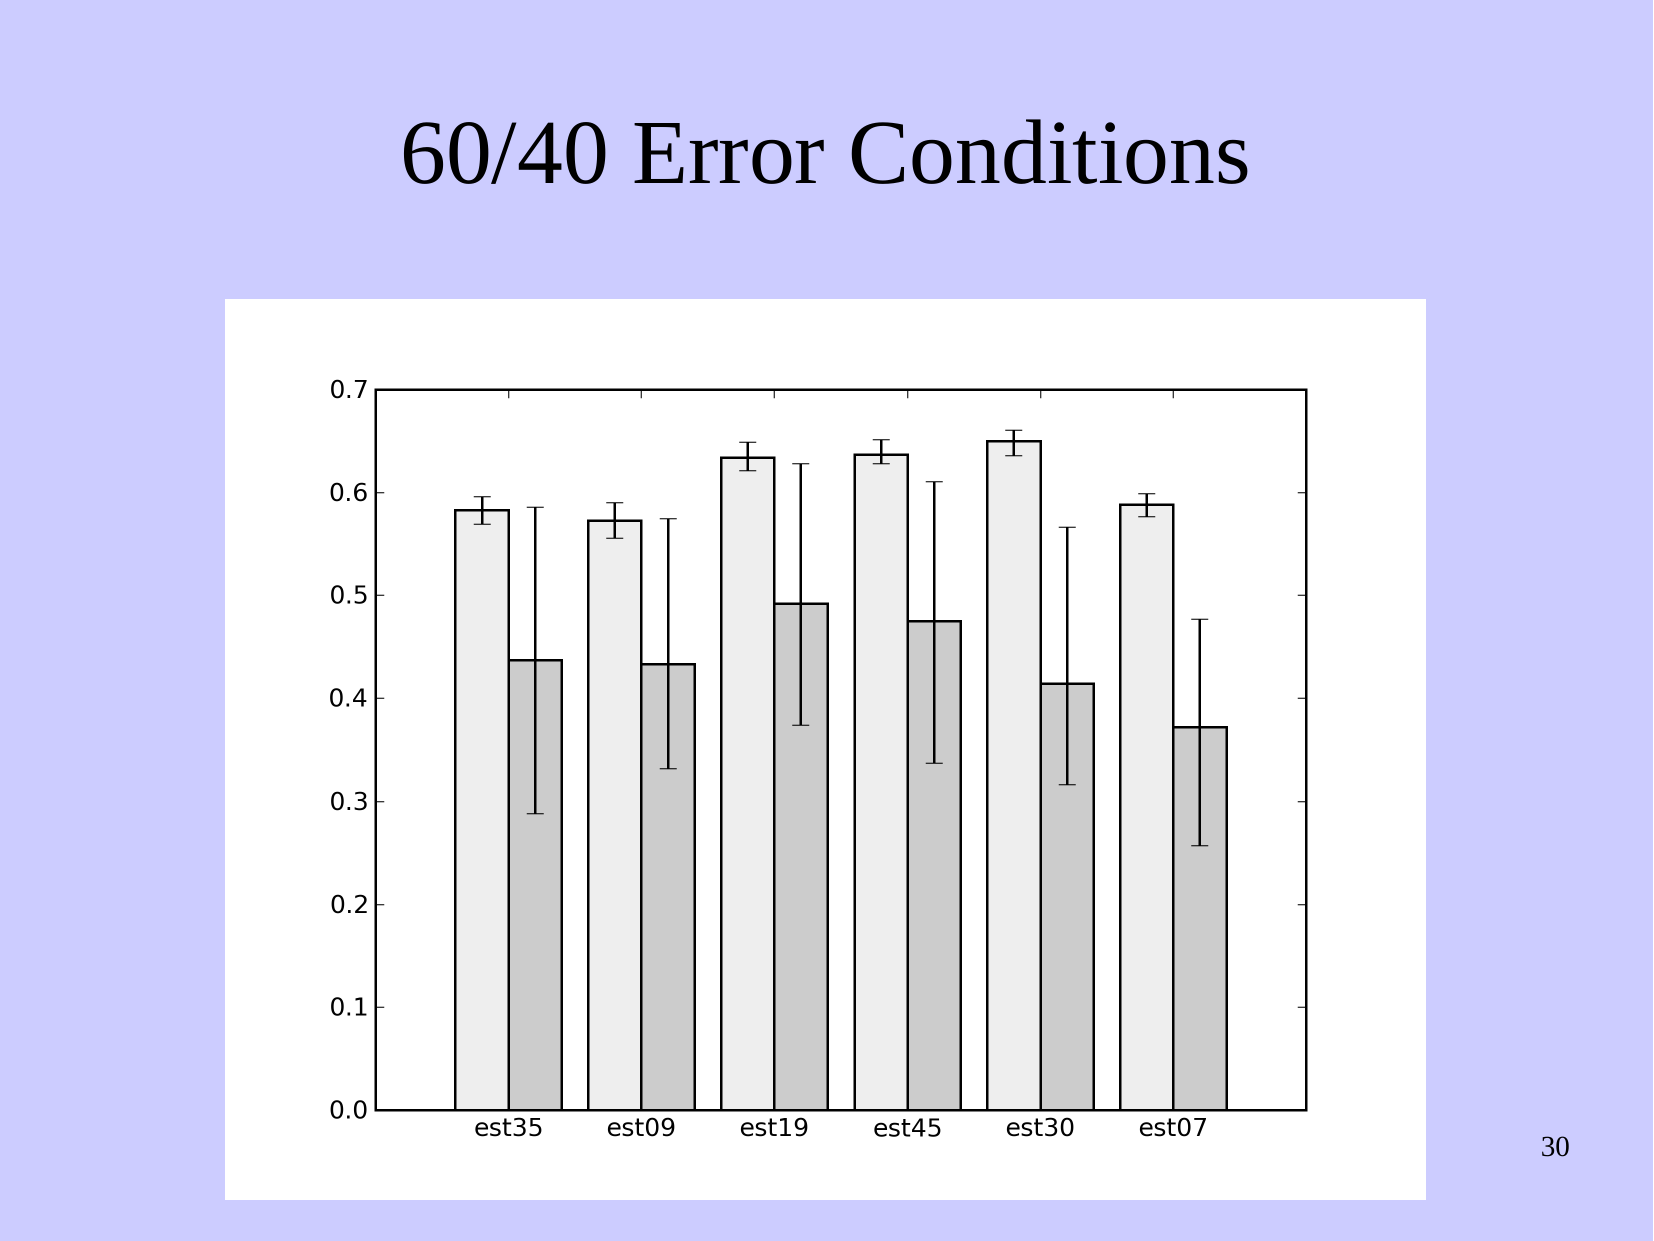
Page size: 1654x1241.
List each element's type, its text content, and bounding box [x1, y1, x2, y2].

picture [225, 299, 1426, 1200]
title 60/40 Error Conditions [82, 49, 1571, 257]
